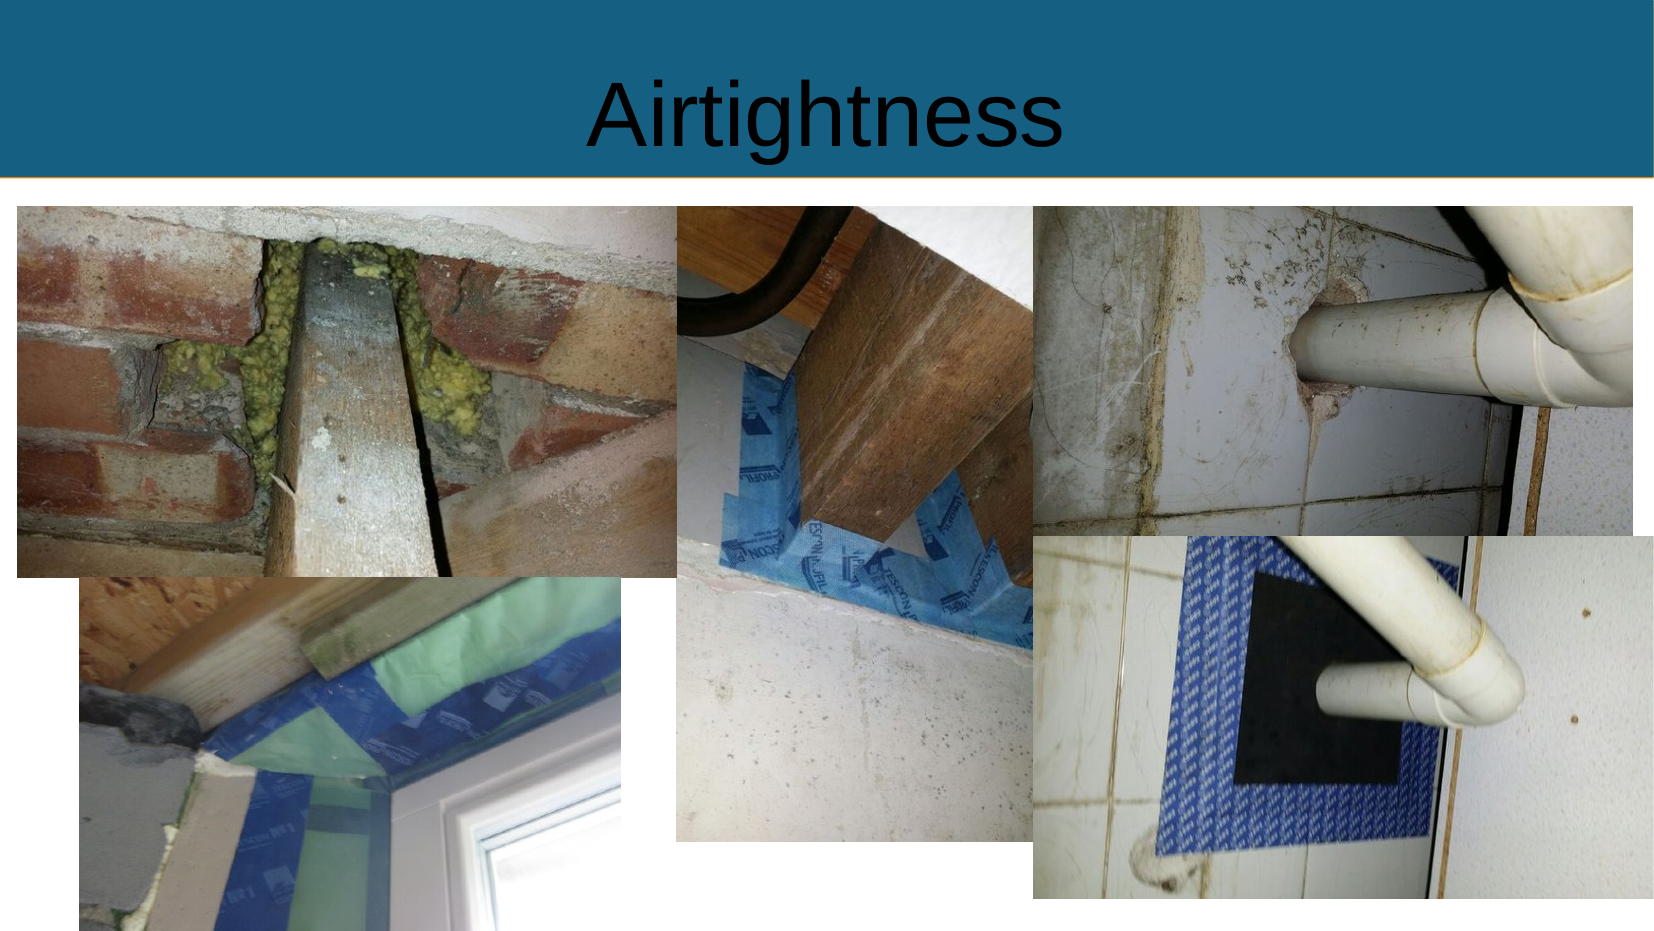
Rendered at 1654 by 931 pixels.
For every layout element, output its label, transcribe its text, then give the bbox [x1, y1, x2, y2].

title Airtightness [82, 37, 1571, 193]
picture [17, 206, 1654, 931]
